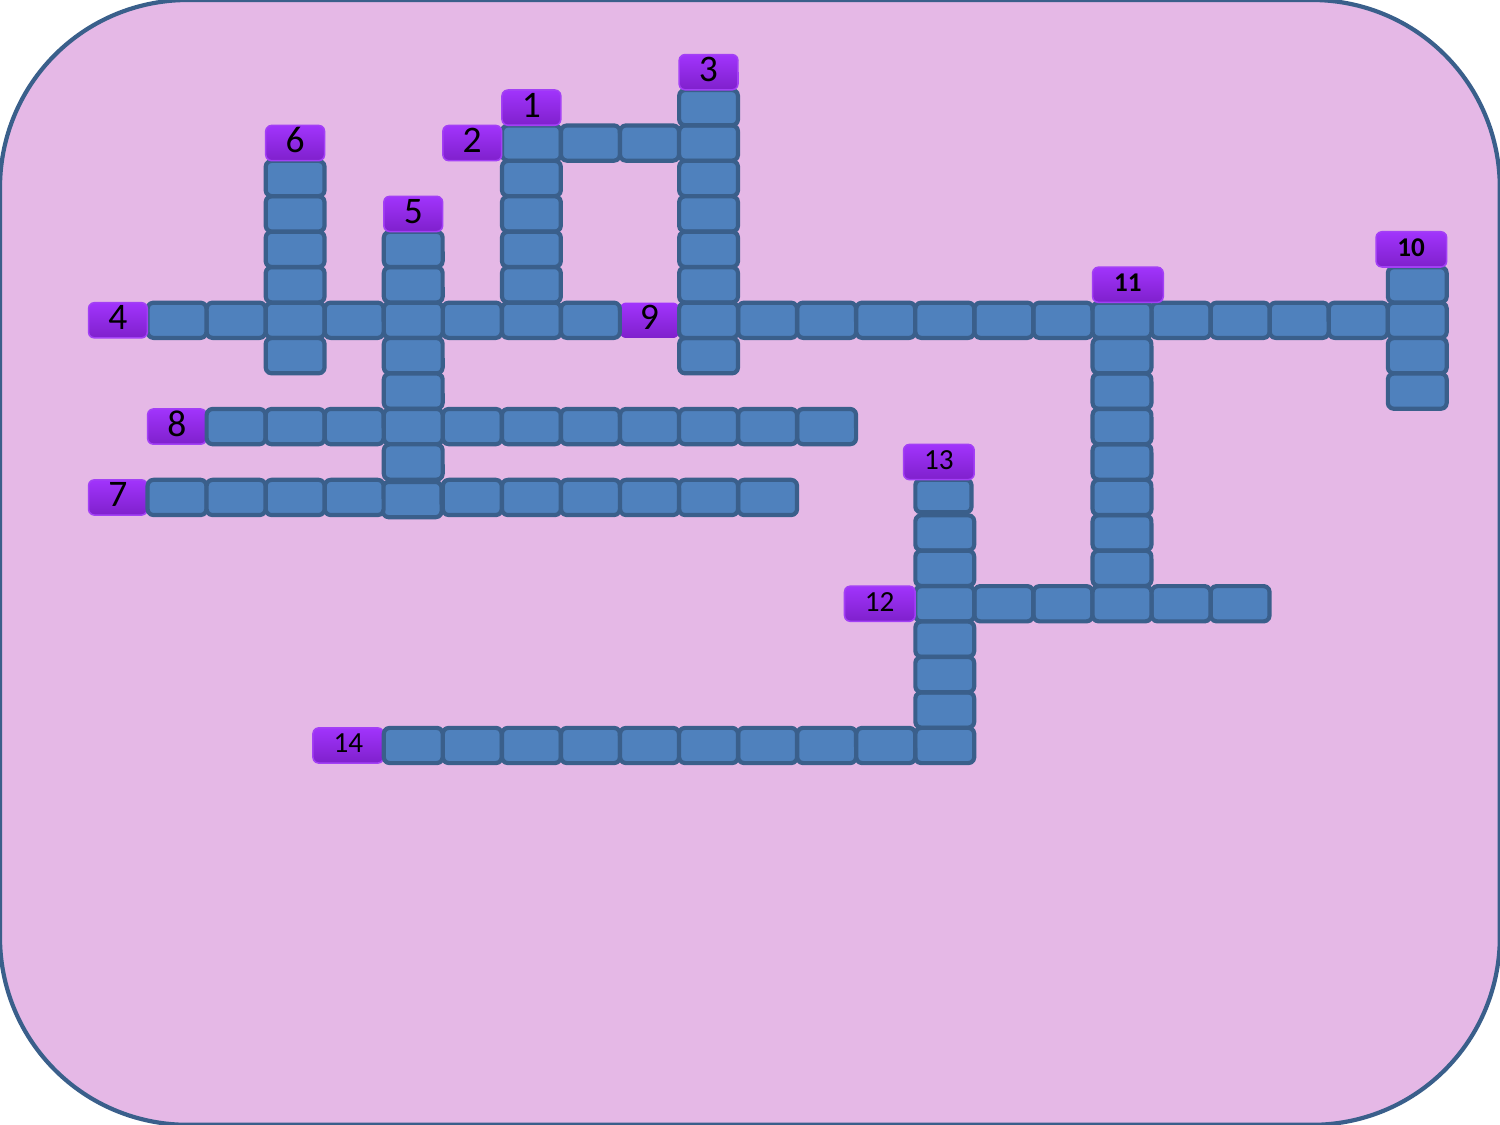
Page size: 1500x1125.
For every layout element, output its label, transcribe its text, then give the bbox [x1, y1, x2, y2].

text_box [0, 0, 1500, 1125]
text_box 7 [88, 479, 147, 516]
text_box 9 [620, 302, 679, 338]
text_box 12 [844, 586, 916, 622]
text_box 13 [903, 444, 975, 480]
text_box 2 [442, 125, 502, 161]
text_box 3 [679, 54, 739, 90]
text_box 5 [383, 196, 443, 232]
text_box 14 [312, 727, 384, 764]
text_box 8 [147, 408, 207, 445]
text_box 10 [1376, 231, 1447, 267]
text_box 1 [501, 90, 561, 126]
text_box 4 [88, 302, 148, 338]
text_box 11 [1092, 267, 1164, 303]
text_box 6 [265, 125, 325, 161]
